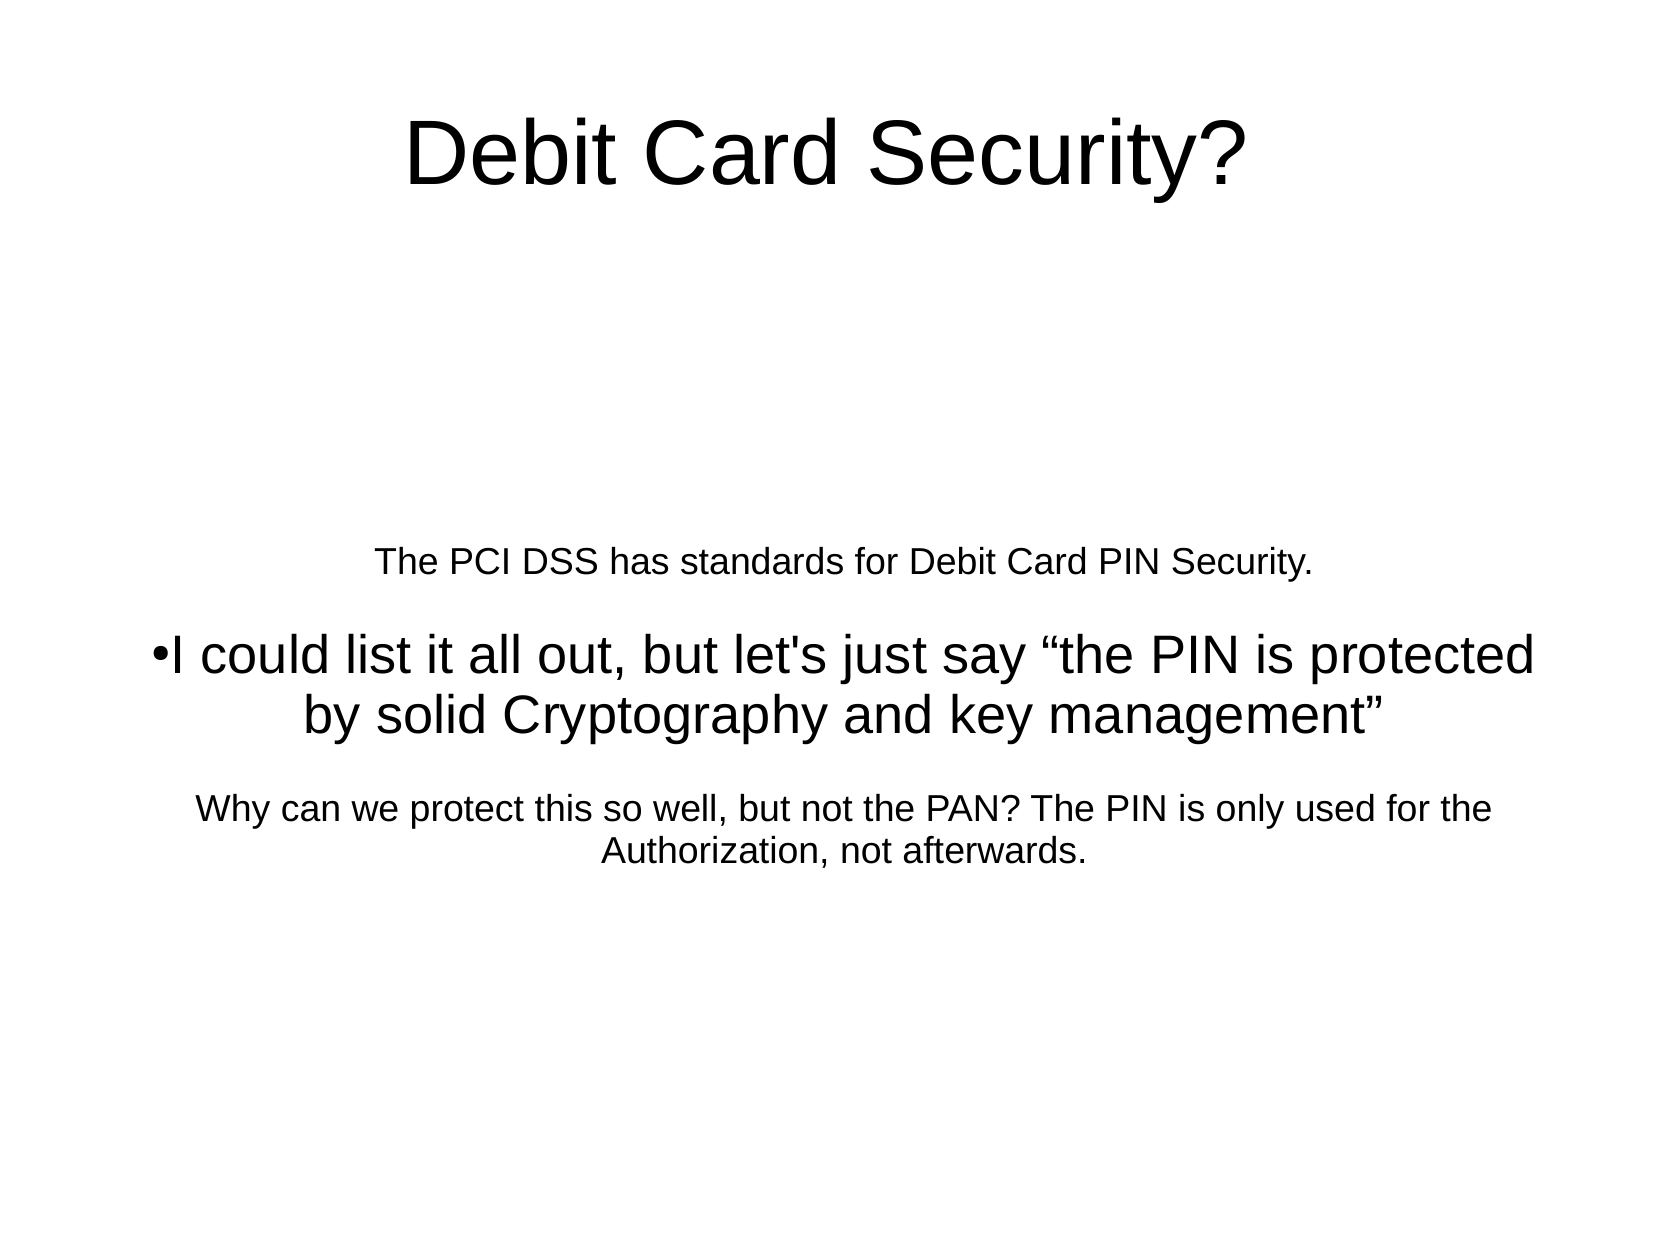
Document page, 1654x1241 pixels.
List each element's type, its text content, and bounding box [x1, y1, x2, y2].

title Debit Card Security? [82, 49, 1571, 257]
subtitle The PCI DSS has standards for Debit Card PIN Security. I could list it all out, but let's just say “the PIN is protected by solid Cryptography and key management” Why can we protect this so well, but not the PAN? The PIN is only used for the Authorization, not afterwards. [118, 319, 1571, 1139]
